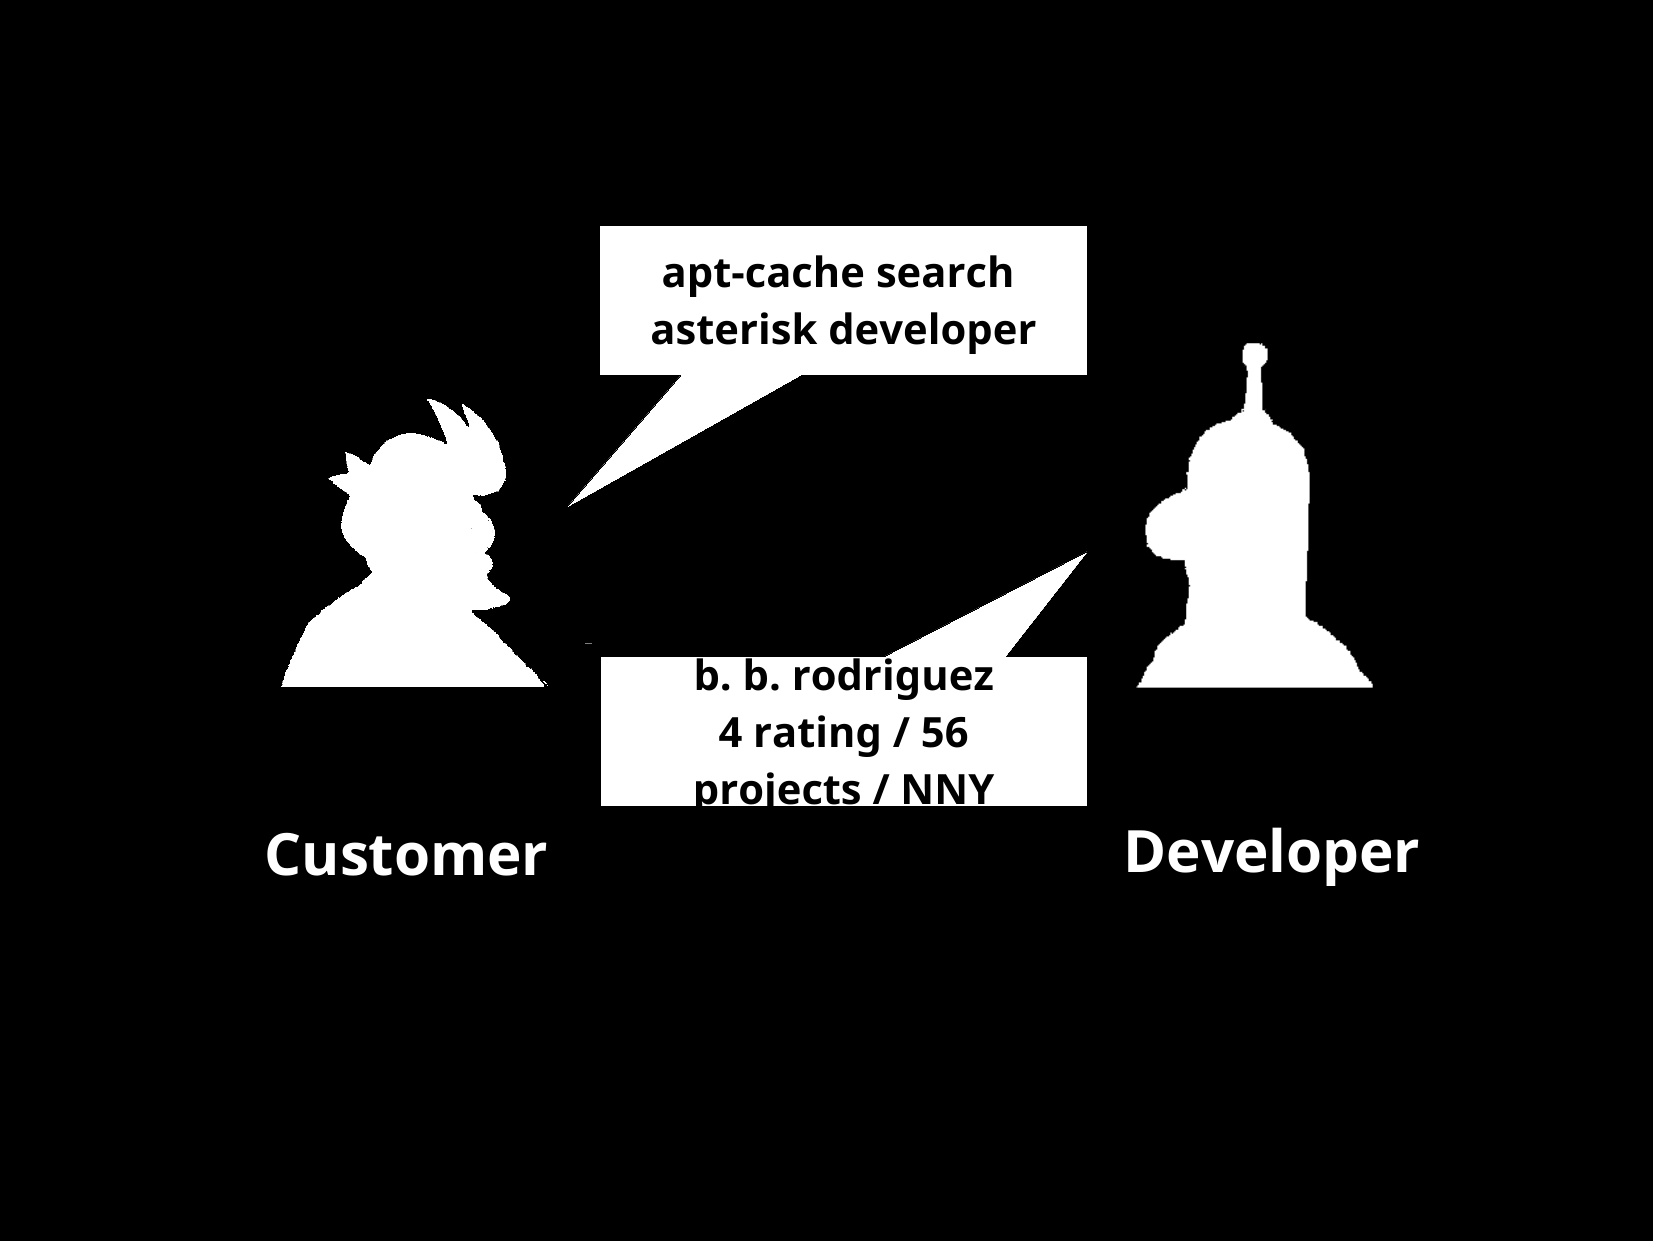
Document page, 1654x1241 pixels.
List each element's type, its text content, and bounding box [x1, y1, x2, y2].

text_box Developer [1028, 802, 1516, 887]
picture [65, 264, 807, 820]
text_box apt-cache search asterisk developer [565, 225, 1088, 509]
picture [913, 246, 1570, 772]
text_box b. b. rodriguez 4 rating / 56 projects / NNY [600, 550, 1089, 807]
text_box Customer [98, 820, 715, 890]
